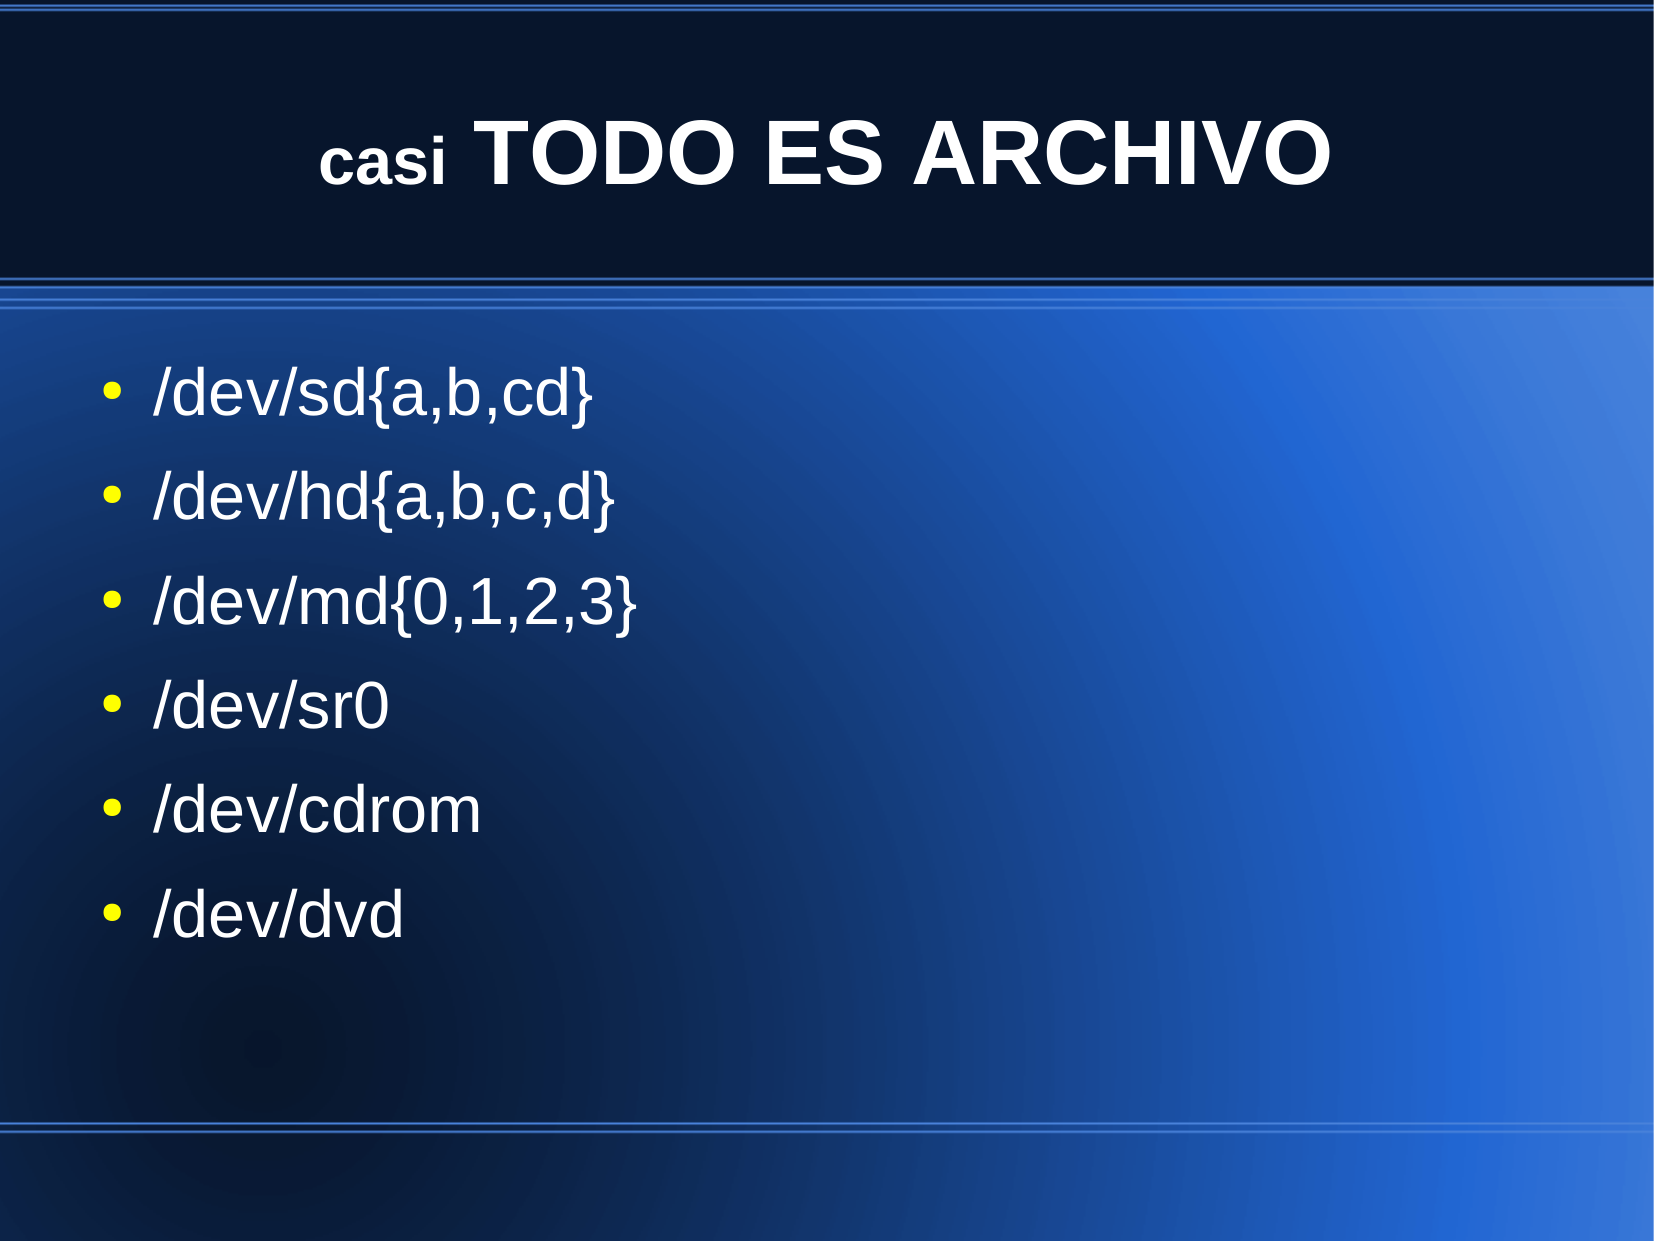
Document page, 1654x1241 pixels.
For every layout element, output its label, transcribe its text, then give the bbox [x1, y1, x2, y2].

title casi TODO ES ARCHIVO [82, 56, 1571, 250]
list /dev/sd{a,b,cd} /dev/hd{a,b,c,d} /dev/md{0,1,2,3} /dev/sr0 /dev/cdrom /dev/dvd [82, 355, 1571, 1159]
picture [0, 0, 1654, 1241]
